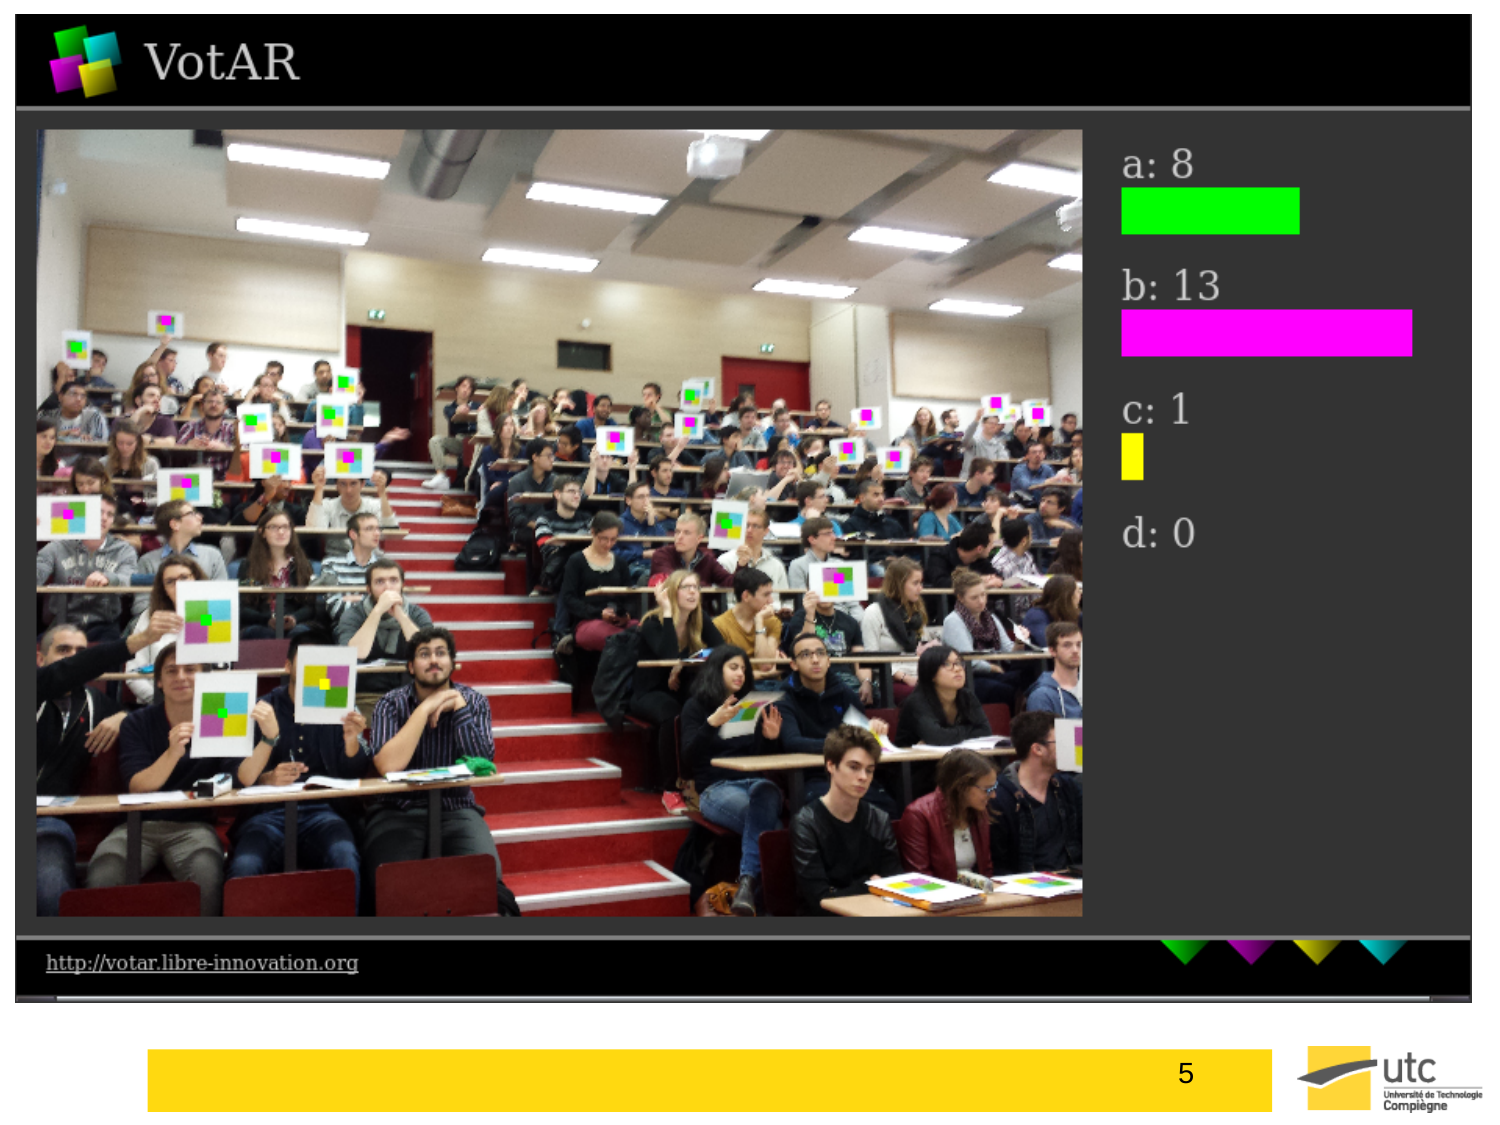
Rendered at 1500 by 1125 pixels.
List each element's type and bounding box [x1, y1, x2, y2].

picture [15, 14, 1472, 1003]
picture [1297, 1046, 1483, 1113]
